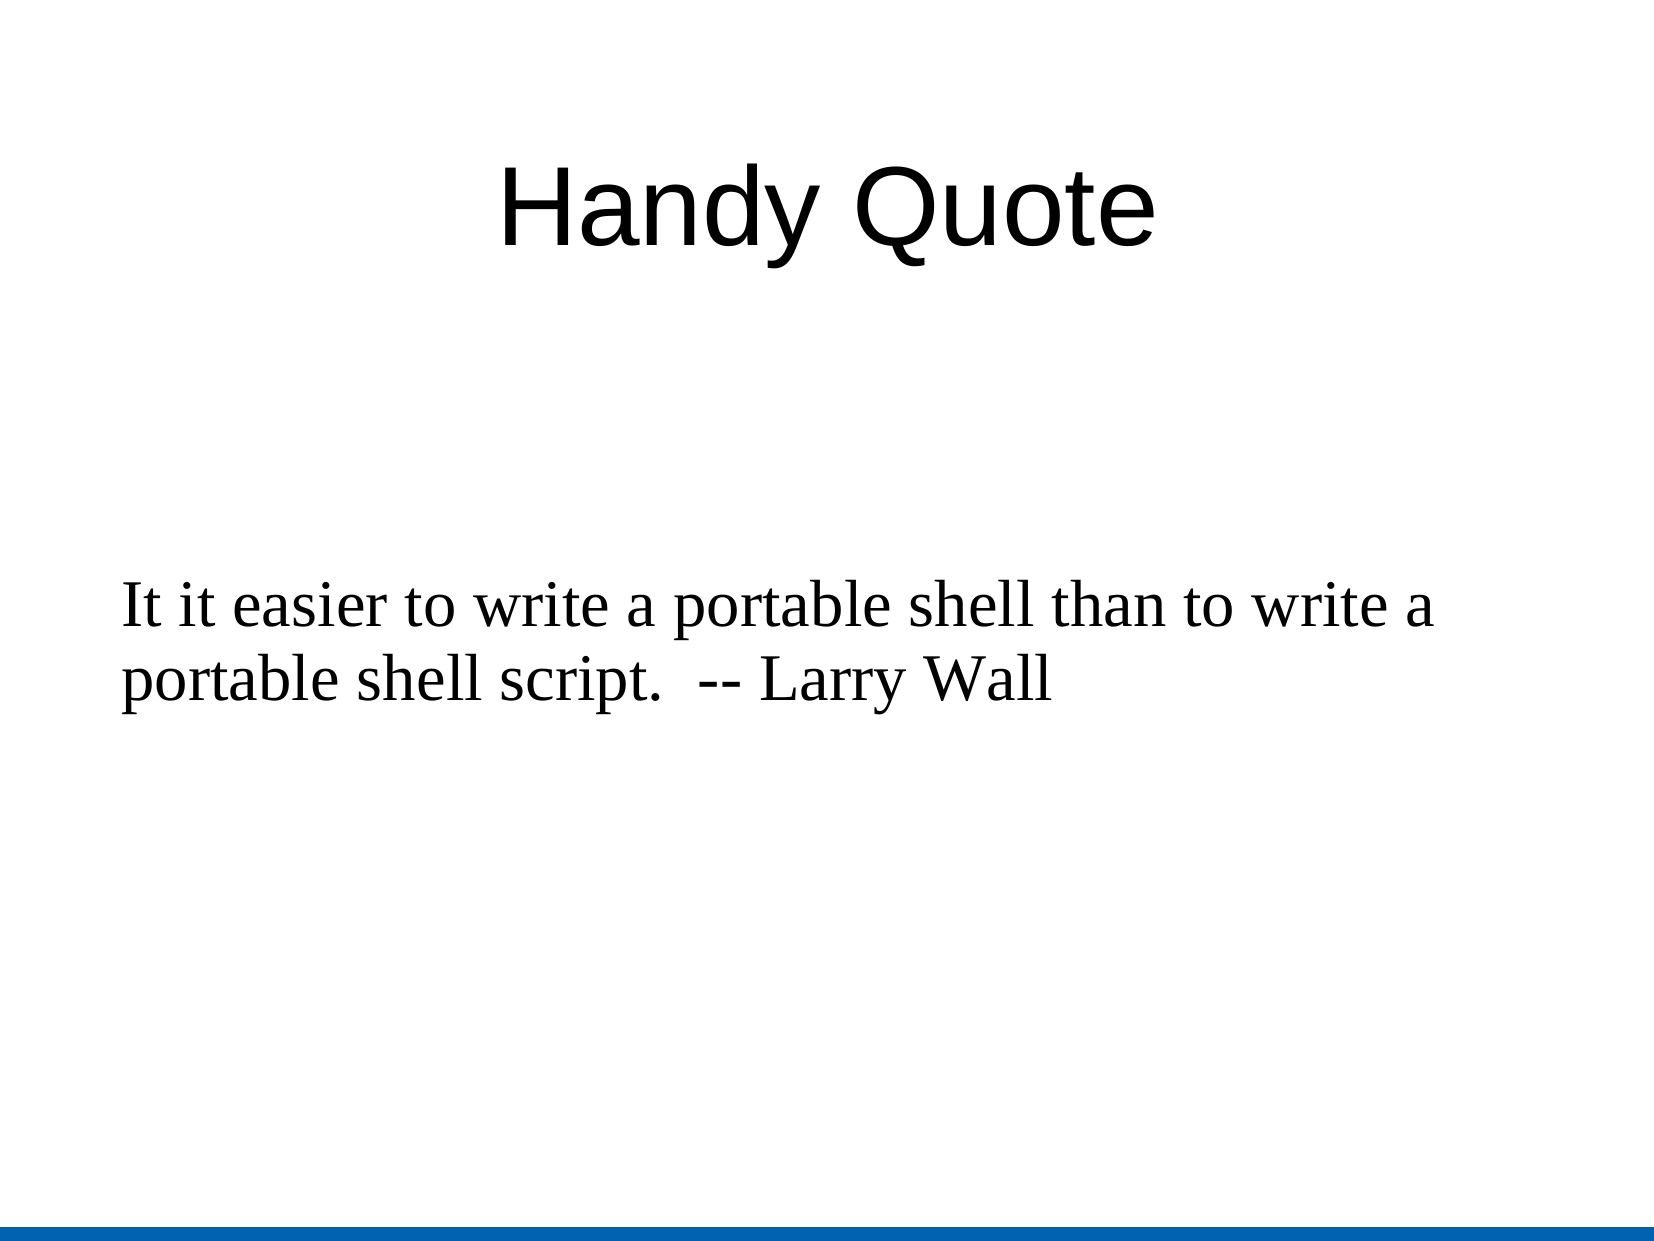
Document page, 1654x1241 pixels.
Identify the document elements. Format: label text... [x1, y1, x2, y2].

subtitle It it easier to write a portable shell than to write a portable shell script. -- Larry Wall [121, 344, 1533, 938]
title Handy Quote [121, 102, 1533, 311]
